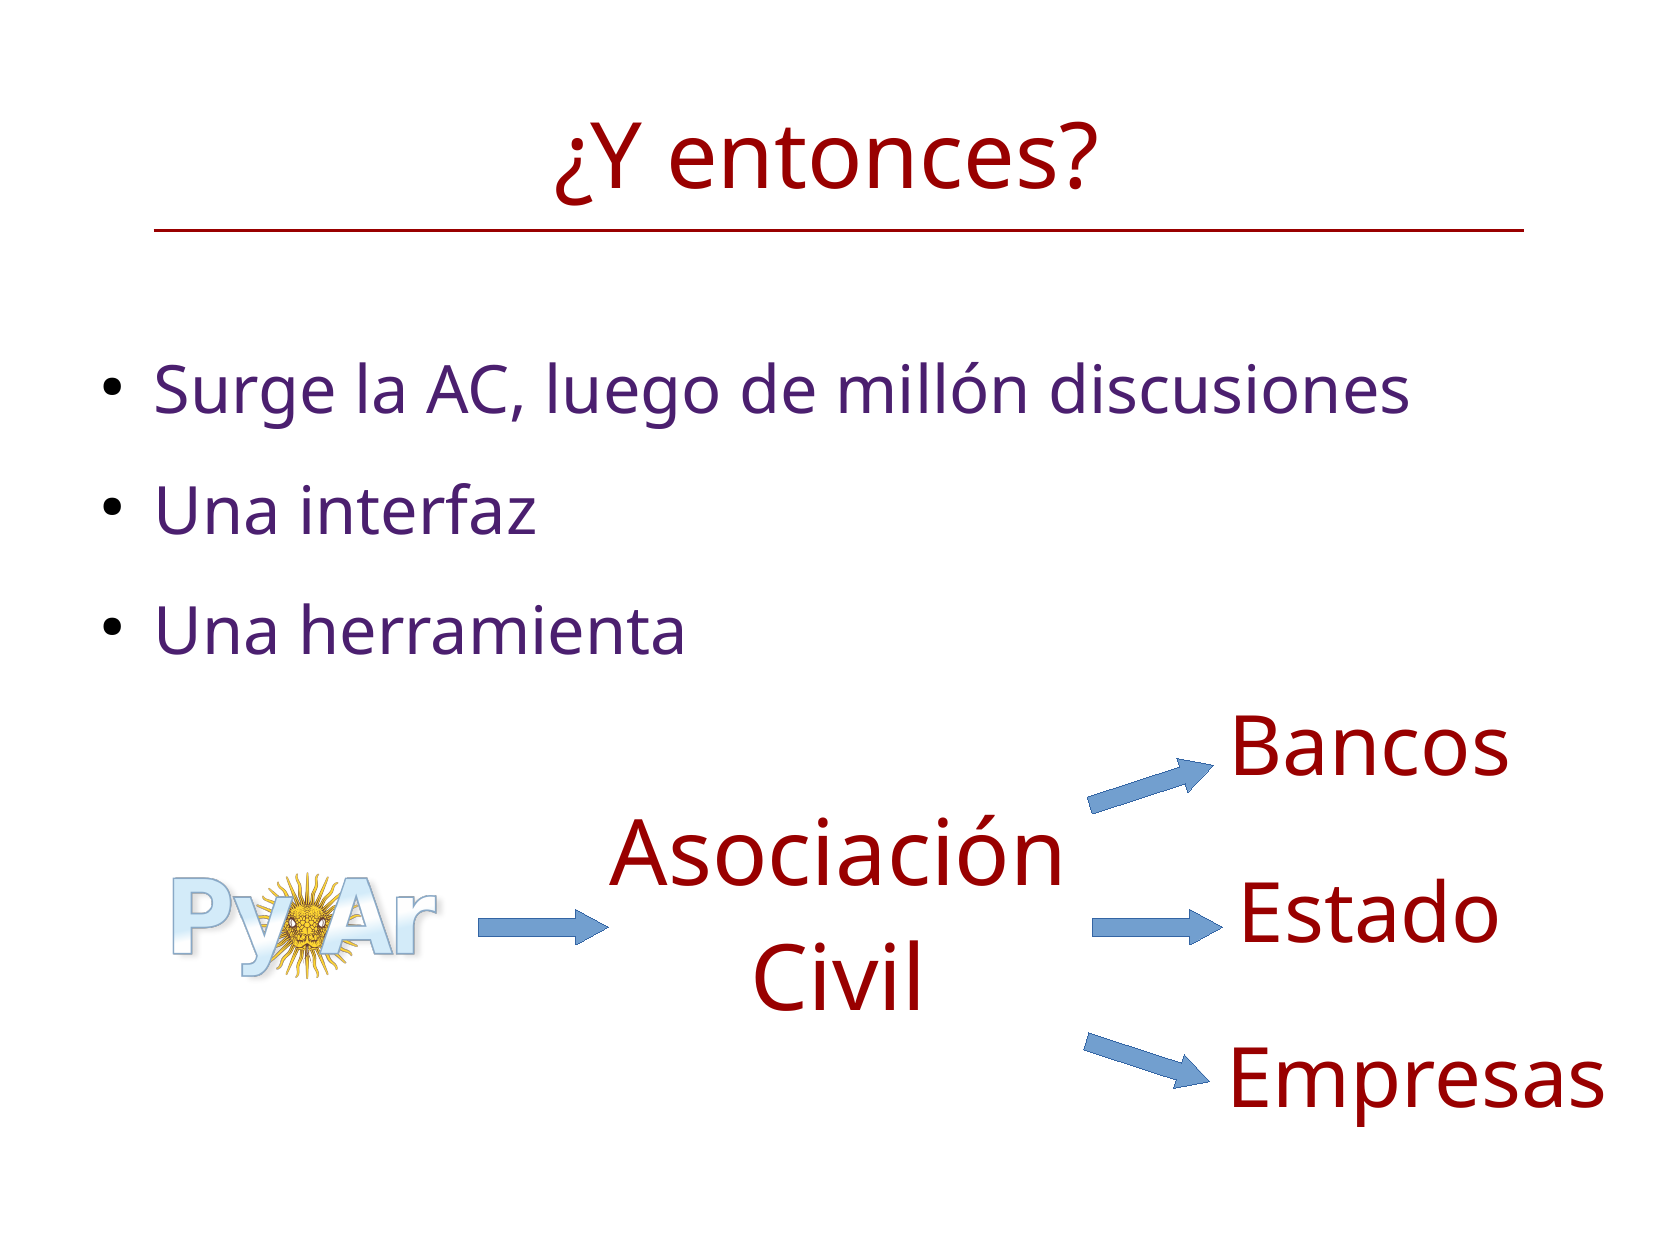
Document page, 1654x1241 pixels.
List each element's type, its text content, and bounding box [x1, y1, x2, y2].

title ¿Y entonces? [82, 49, 1571, 257]
text_box [478, 909, 596, 945]
text_box [1083, 1032, 1210, 1089]
title Empresas [1216, 1028, 1619, 1123]
text_box [1087, 770, 1169, 814]
title Estado [1169, 863, 1571, 957]
picture [147, 850, 463, 1004]
title Bancos [1169, 696, 1571, 791]
text_box [1092, 918, 1169, 937]
title Asociación Civil [596, 808, 1081, 1016]
list Surge la AC, luego de millón discusiones Una interfaz Una herramienta [82, 342, 1571, 1062]
